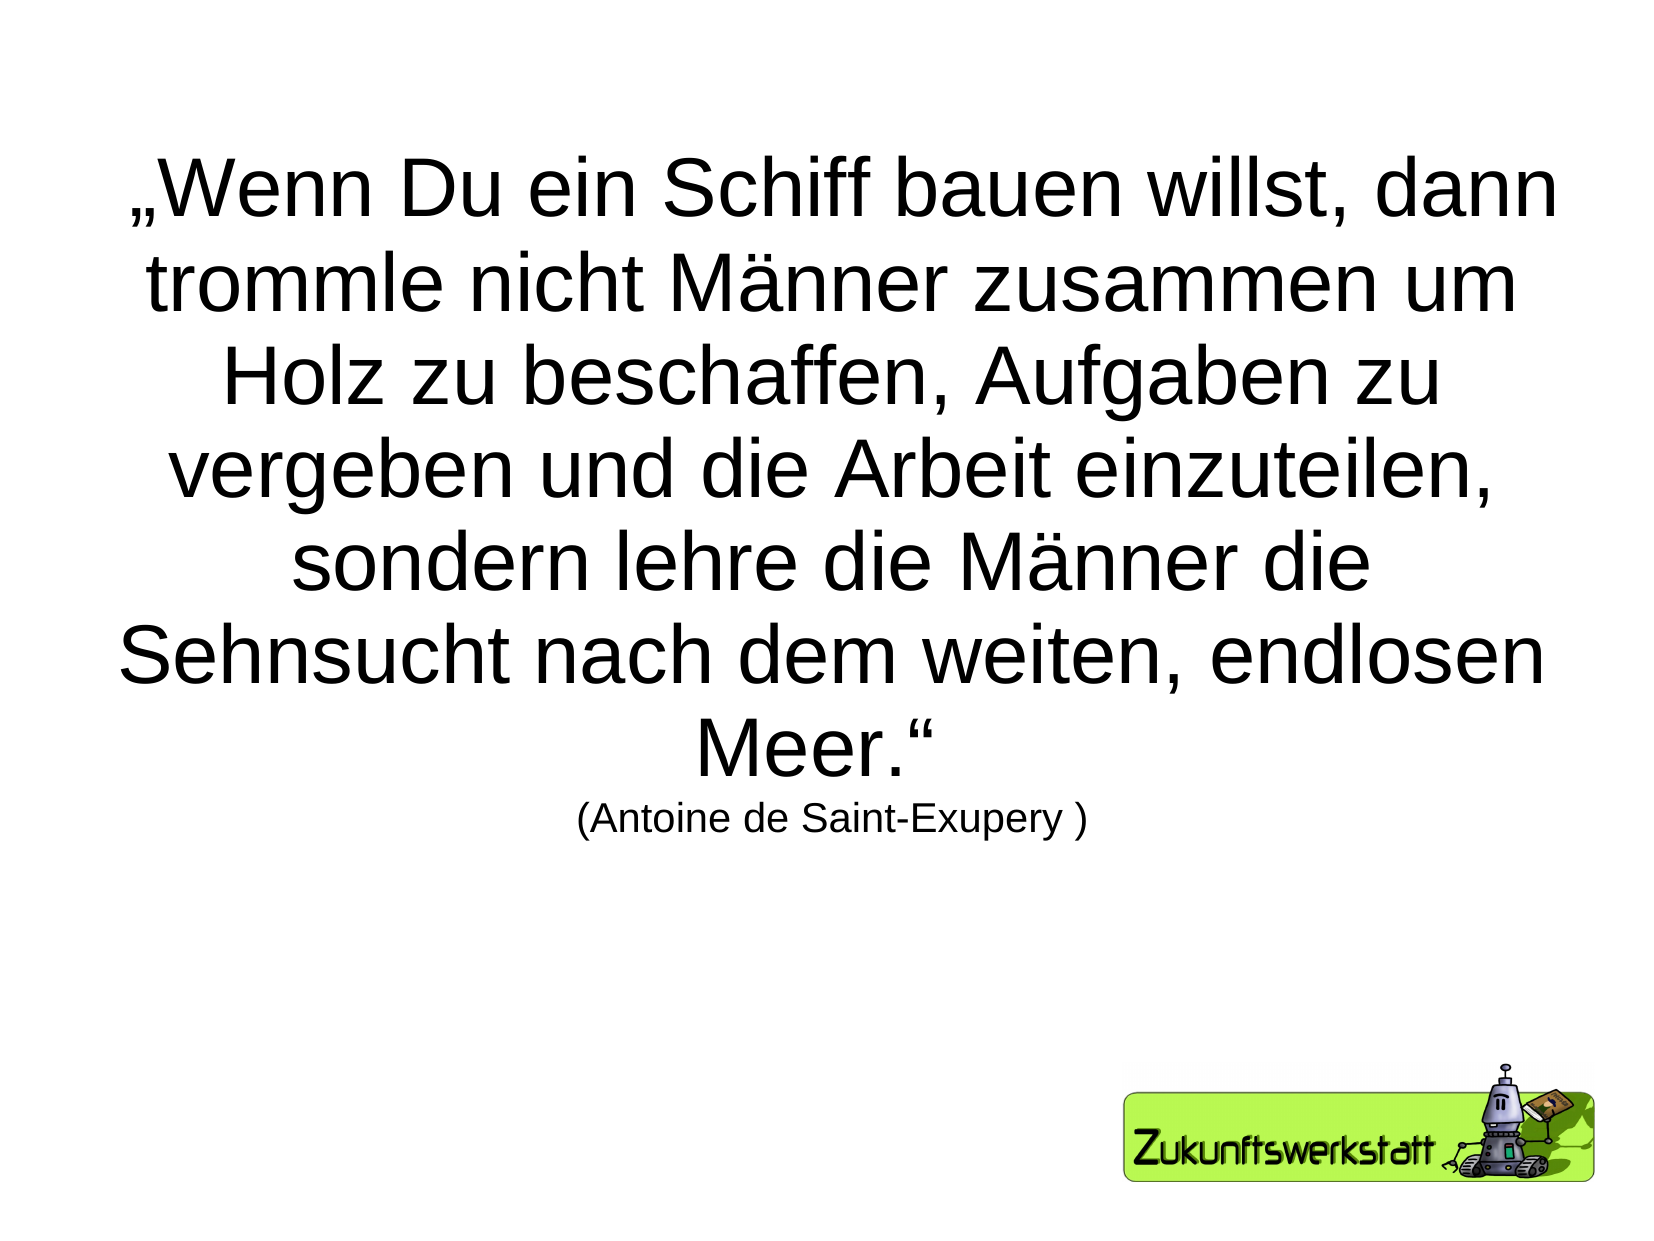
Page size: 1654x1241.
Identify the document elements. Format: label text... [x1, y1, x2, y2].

picture [1122, 1062, 1595, 1182]
title „Wenn Du ein Schiff bauen willst, dann trommle nicht Männer zusammen um Holz zu beschaffen, Aufgaben zu vergeben und die Arbeit einzuteilen, sondern lehre die Männer die Sehnsucht nach dem weiten, endlosen Meer.“ (Antoine de Saint-Exupery ) [88, 128, 1577, 842]
